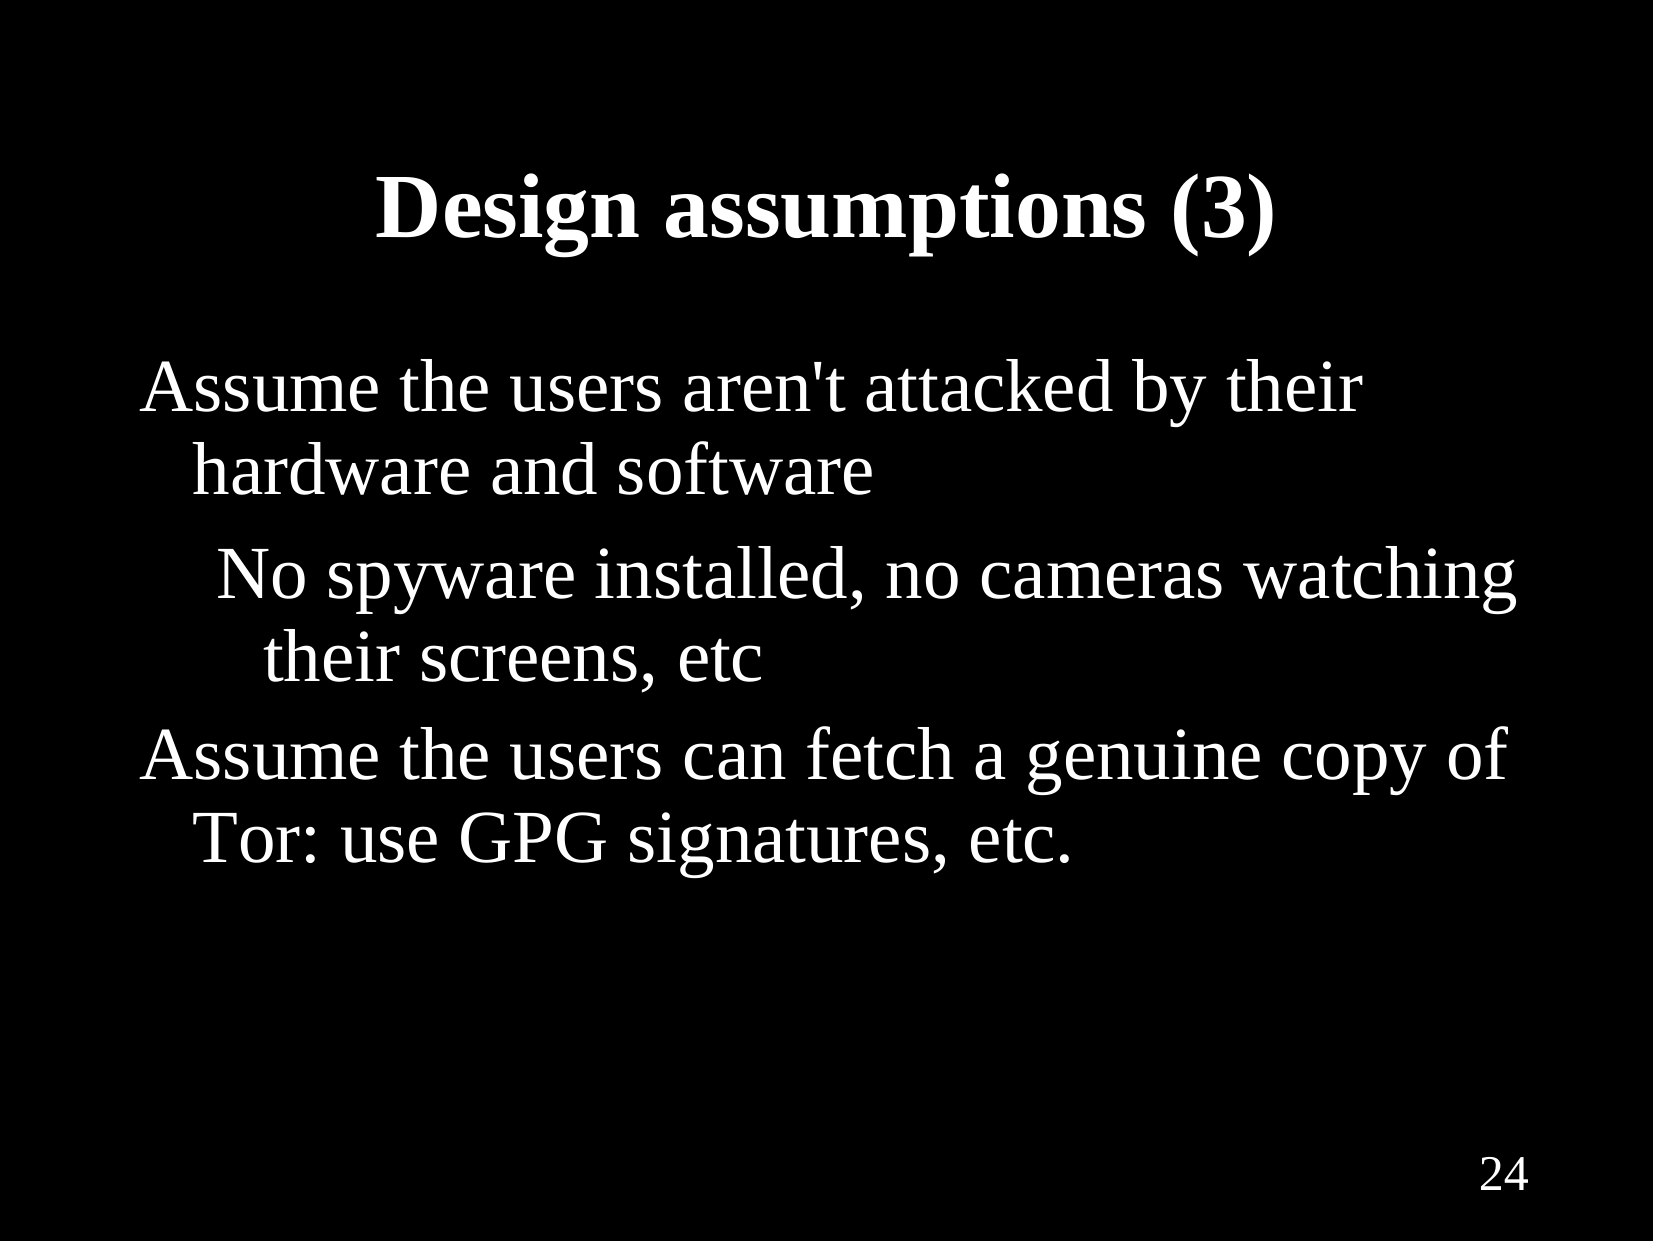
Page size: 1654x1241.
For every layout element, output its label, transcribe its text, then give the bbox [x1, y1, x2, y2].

list Assume the users aren't attacked by their hardware and software No spyware installed, no cameras watching their screens, etc Assume the users can fetch a genuine copy of Tor: use GPG signatures, etc. [121, 344, 1534, 1127]
title Design assumptions (3) [121, 102, 1534, 311]
